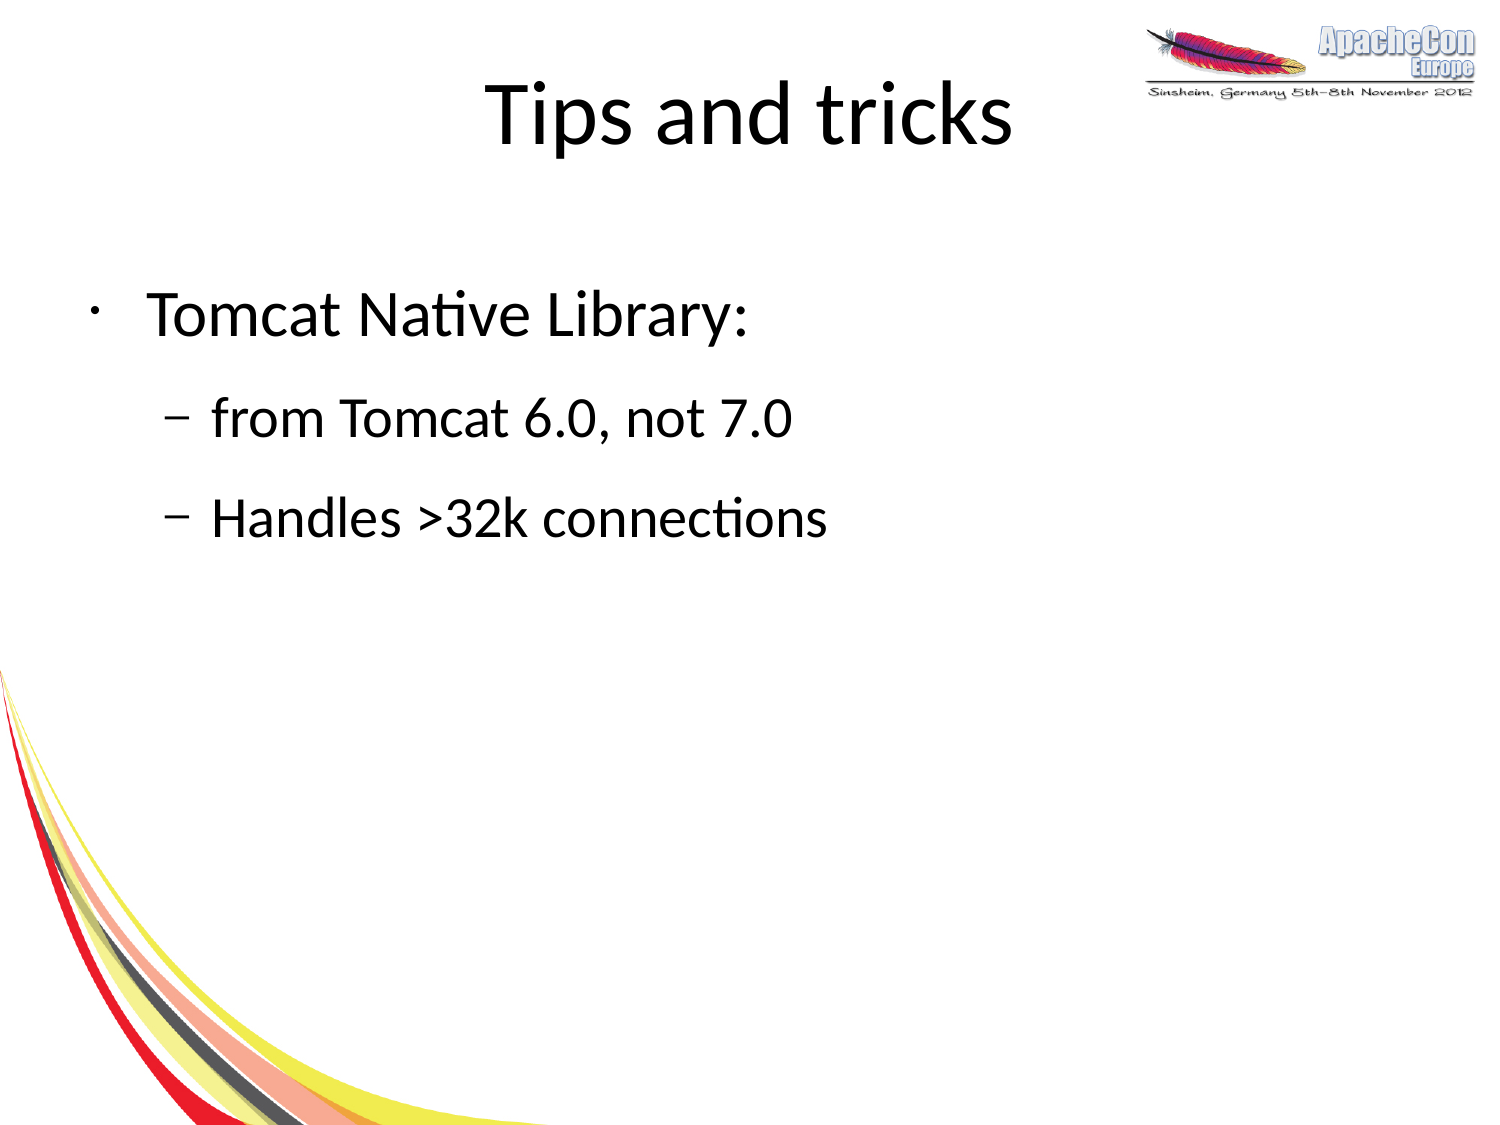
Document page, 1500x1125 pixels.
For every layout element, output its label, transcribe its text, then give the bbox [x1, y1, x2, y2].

list Tomcat Native Library: from Tomcat 6.0, not 7.0 Handles >32k connections [75, 262, 1425, 1005]
picture [0, 0, 1500, 1125]
title Tips and tricks [75, 45, 1425, 233]
